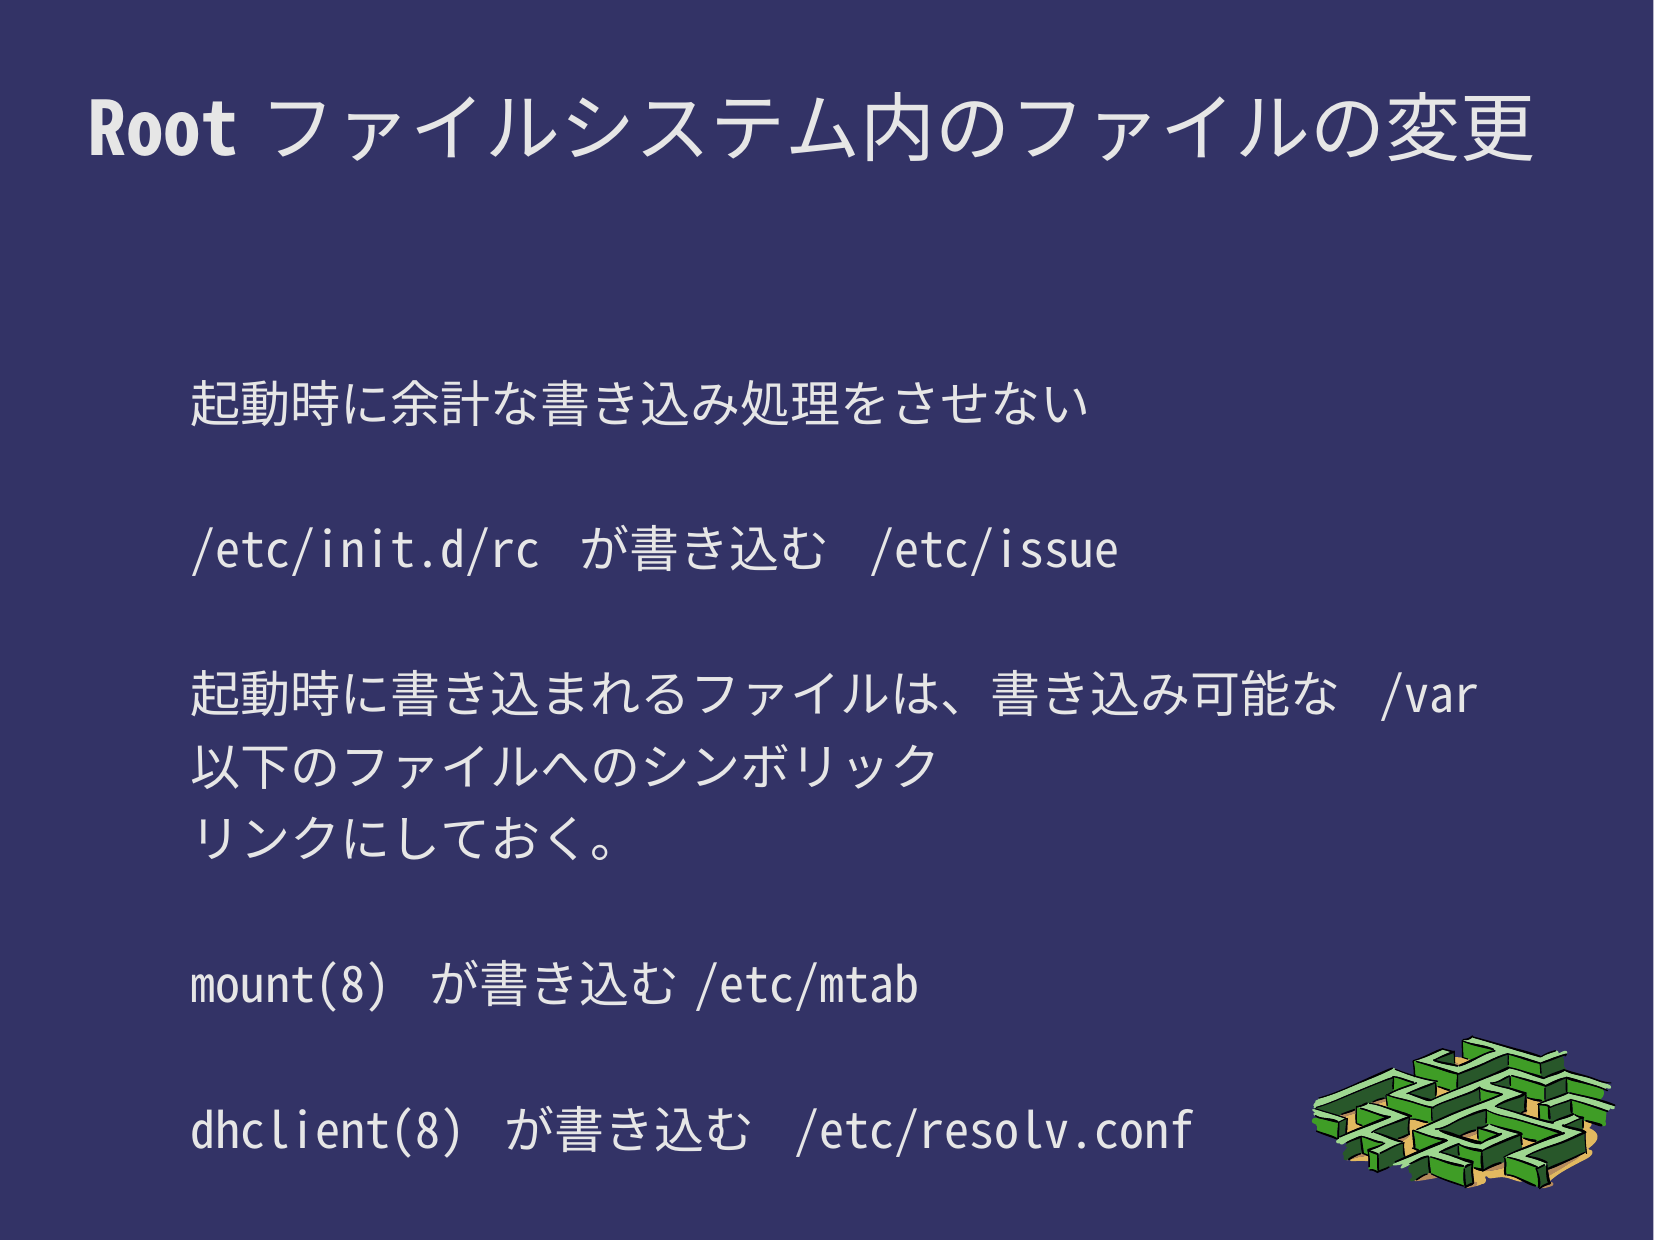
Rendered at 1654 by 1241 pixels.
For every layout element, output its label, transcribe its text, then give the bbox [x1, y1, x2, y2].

list 起動時に余計な書き込み処理をさせない /etc/init.d/rc が書き込む /etc/issue 起動時に書き込まれるファイルは、書き込み可能な /var 以下のファイルへのシンボリック リンクにしておく。 mount(8) が書き込む/etc/mtab dhclient(8) が書き込む /etc/resolv.conf [178, 364, 1570, 1147]
title Rootファイルシステム内のファイルの変更 [59, 19, 1565, 227]
